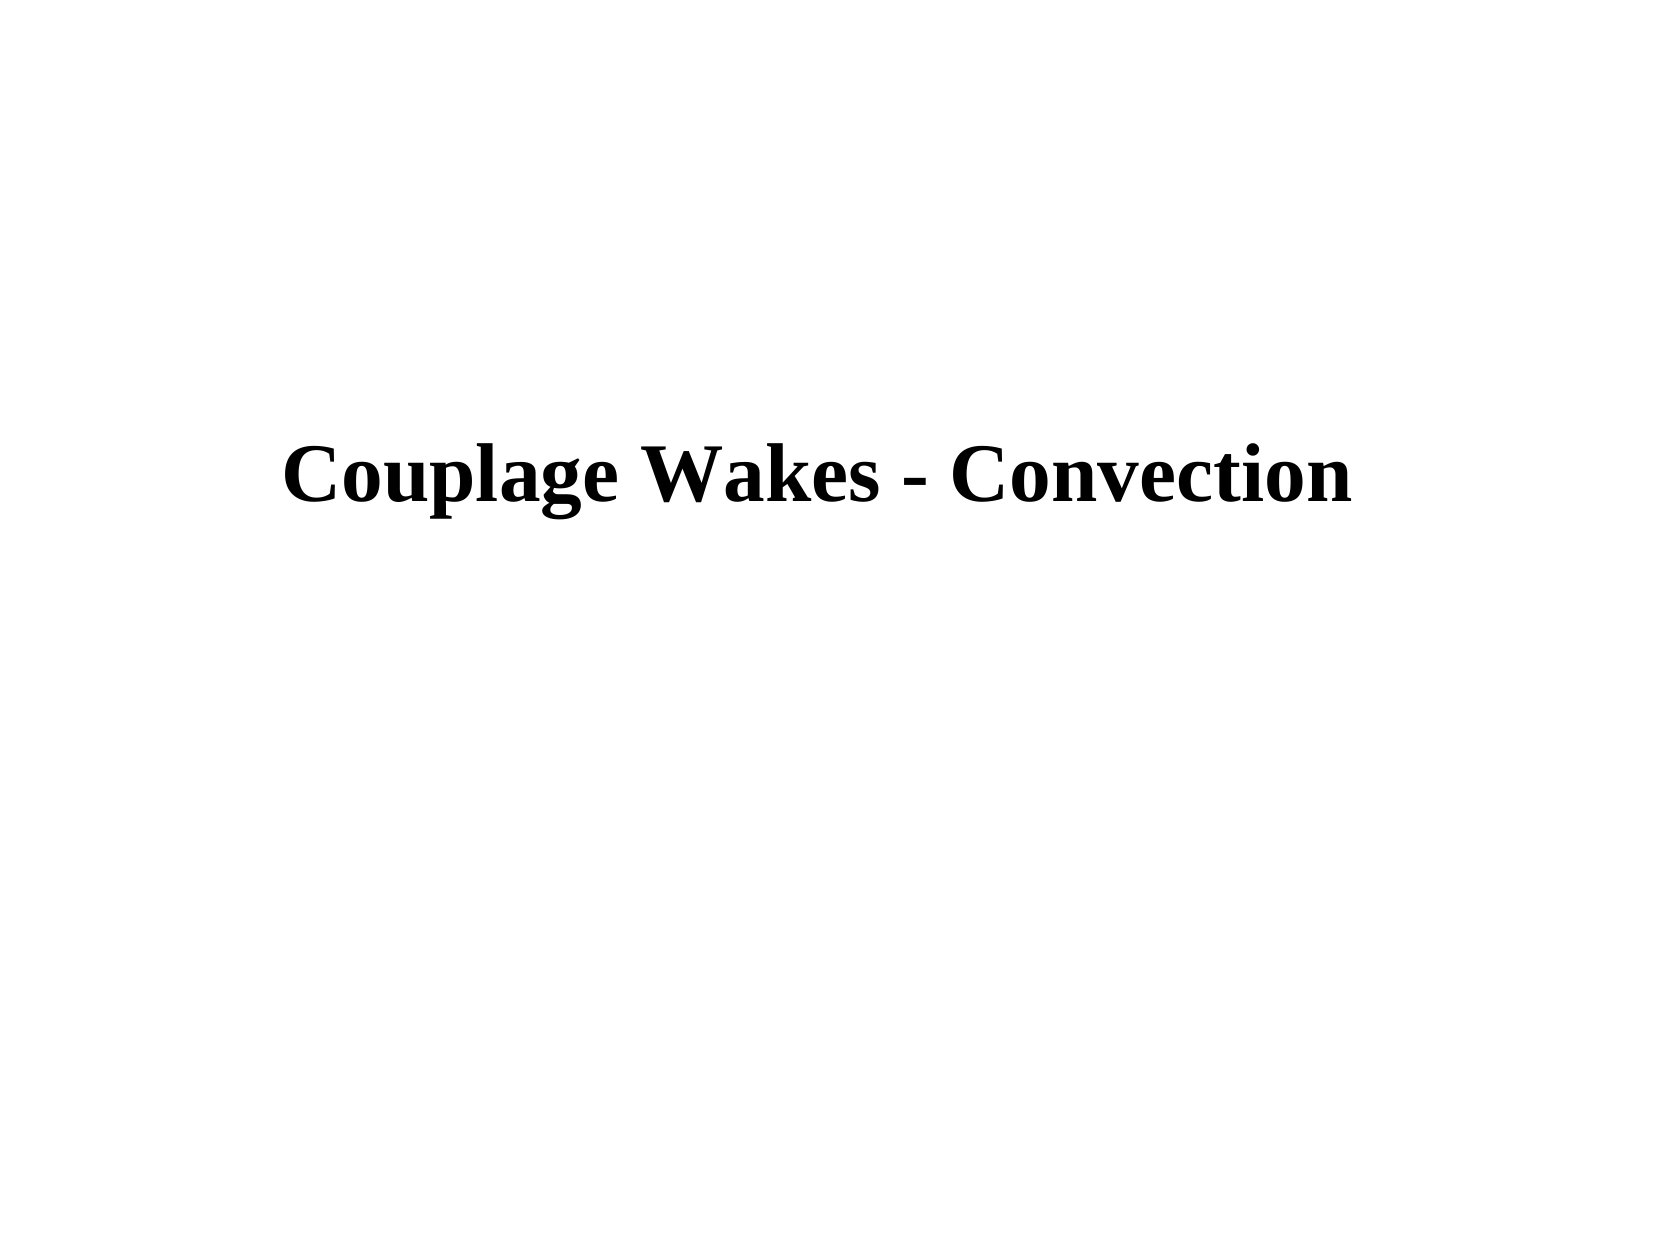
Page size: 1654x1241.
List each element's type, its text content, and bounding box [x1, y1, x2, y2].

text_box Couplage Wakes - Convection [281, 427, 1354, 553]
